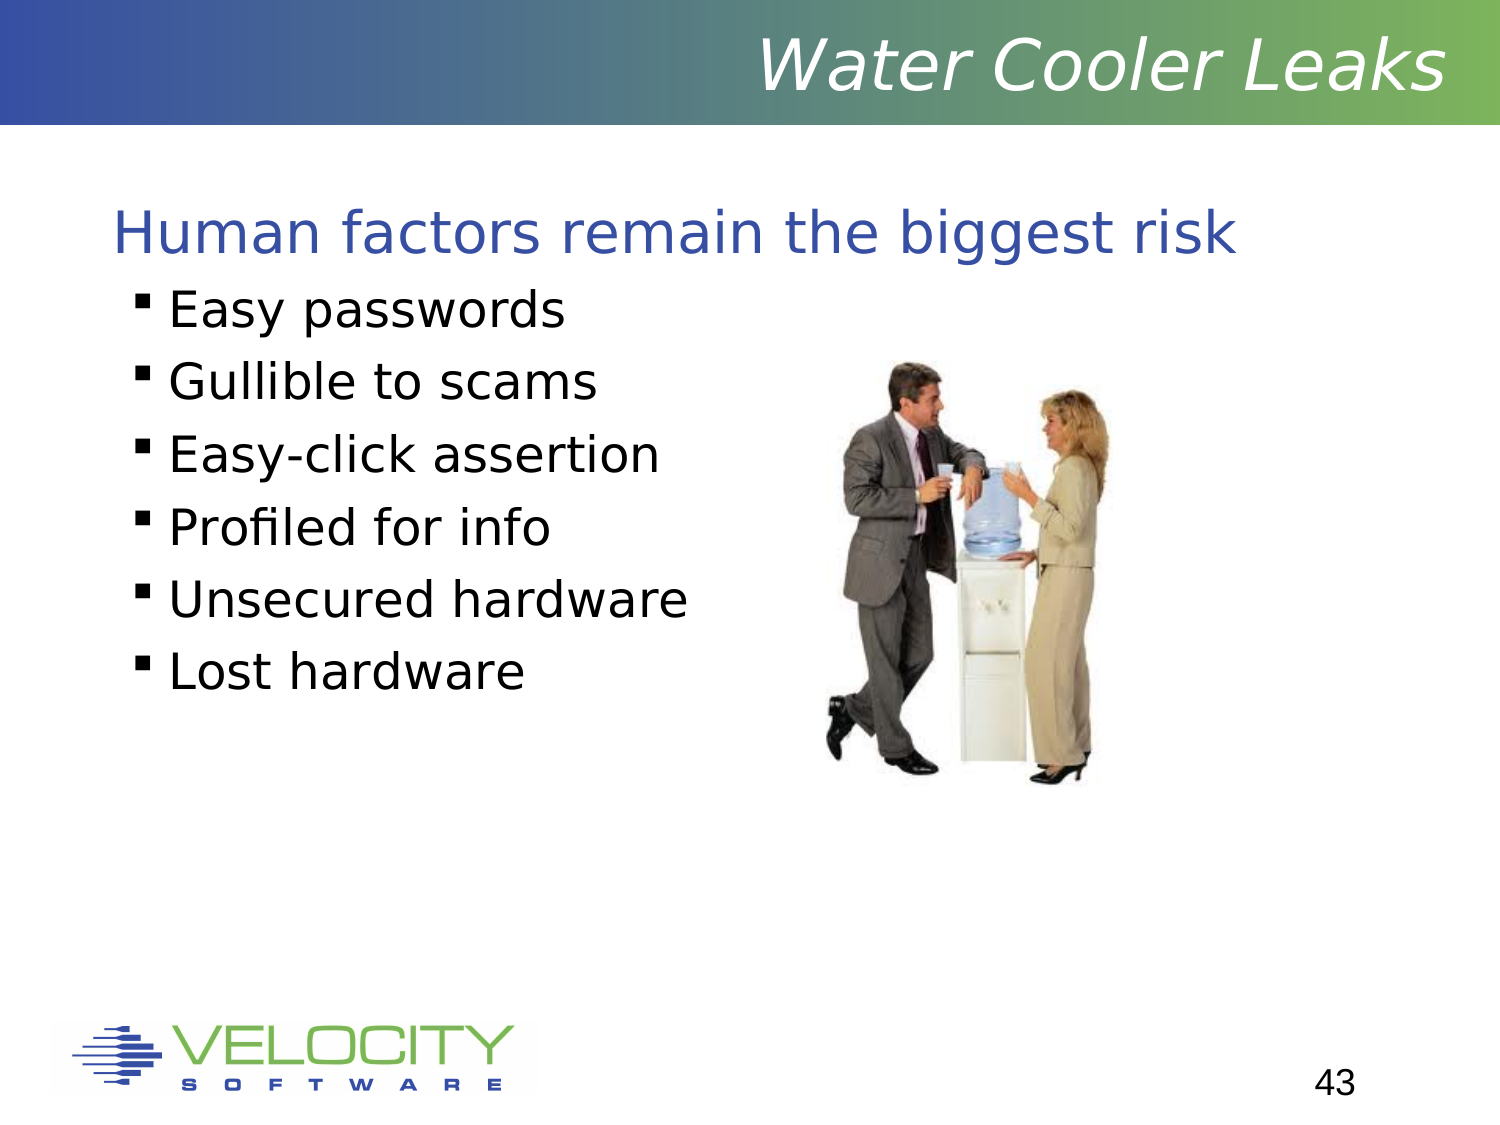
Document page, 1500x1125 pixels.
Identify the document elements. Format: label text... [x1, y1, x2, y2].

title Water Cooler Leaks [62, 12, 1463, 113]
picture [825, 360, 1113, 788]
picture [50, 1021, 538, 1094]
list Human factors remain the biggest risk Easy passwords Gullible to scams Easy-click assertion Profiled for info Unsecured hardware Lost hardware [70, 187, 1438, 988]
